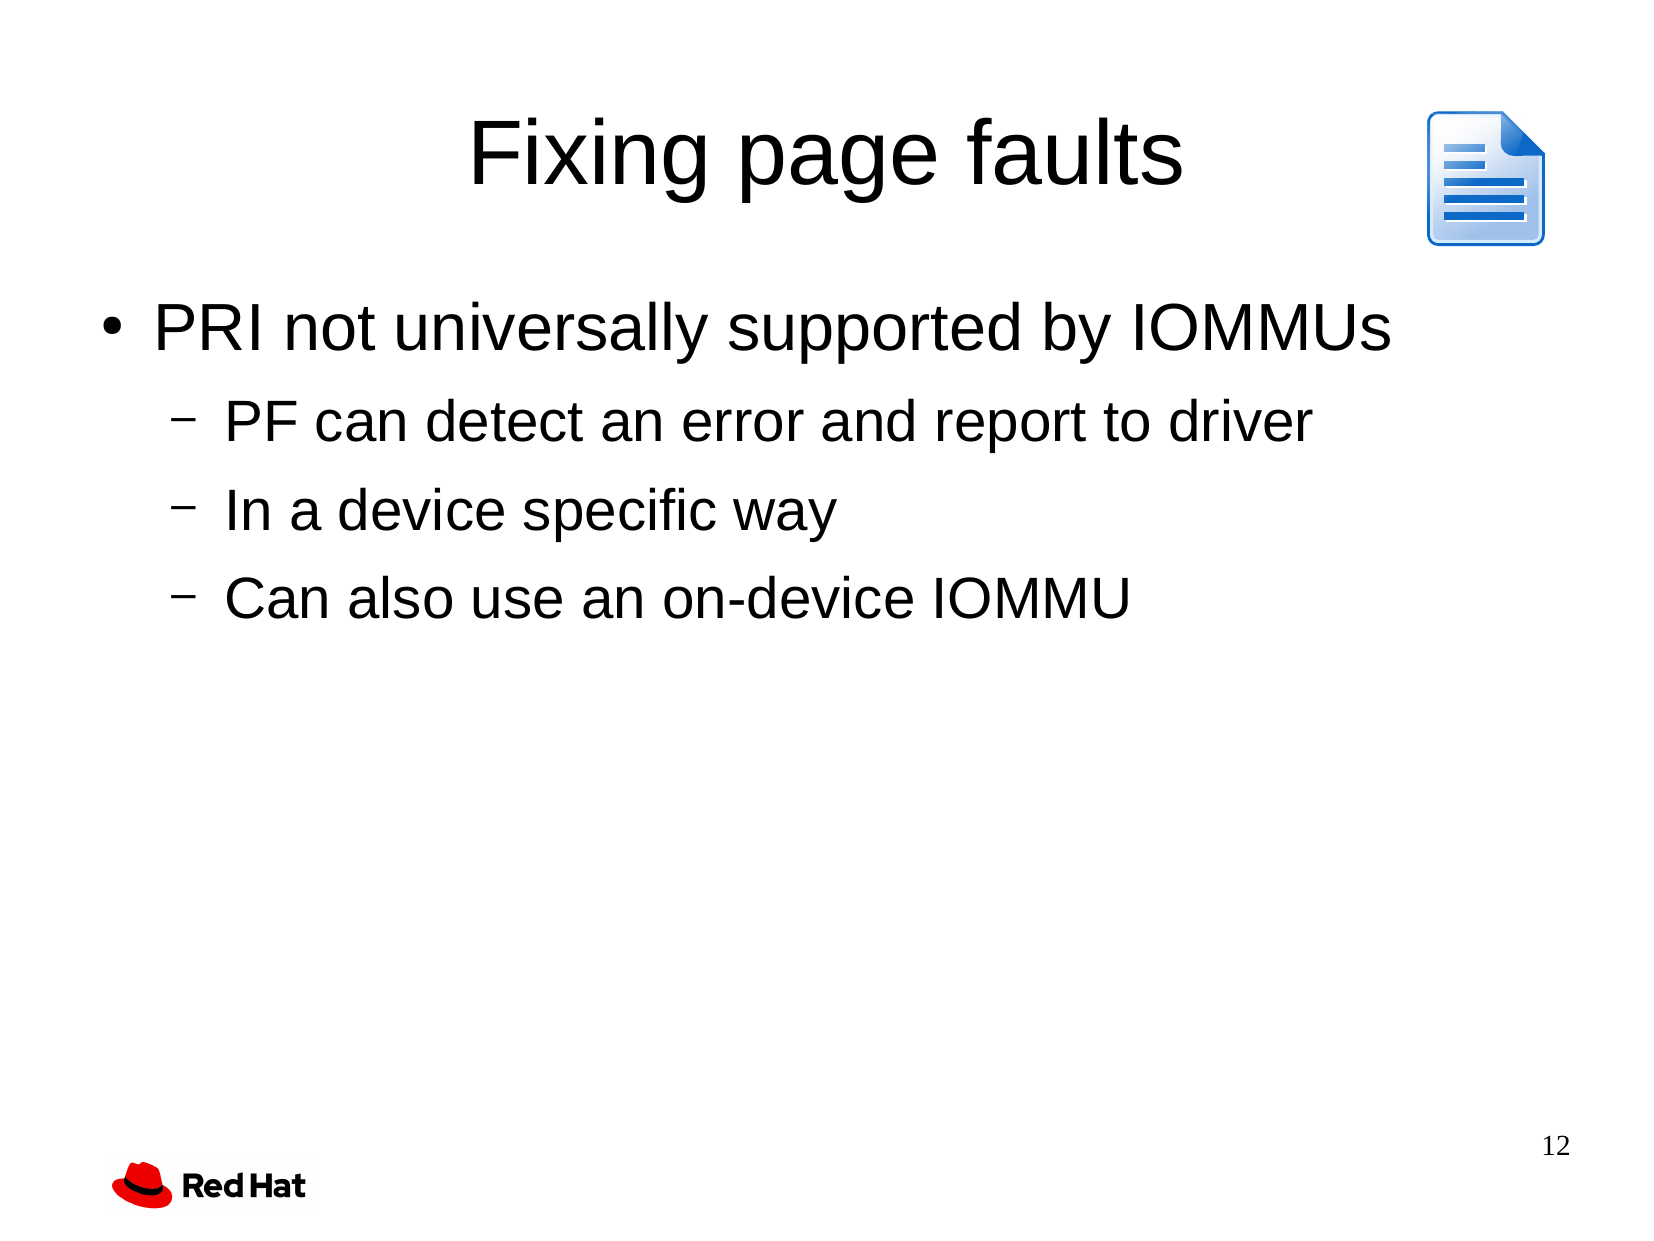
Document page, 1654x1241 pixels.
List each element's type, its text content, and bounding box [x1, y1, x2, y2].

picture [105, 1154, 314, 1216]
picture [1410, 105, 1559, 254]
title Fixing page faults [82, 49, 1571, 257]
list PRI not universally supported by IOMMUs PF can detect an error and report to driver In a device specific way Can also use an on-device IOMMU [82, 290, 1571, 1010]
